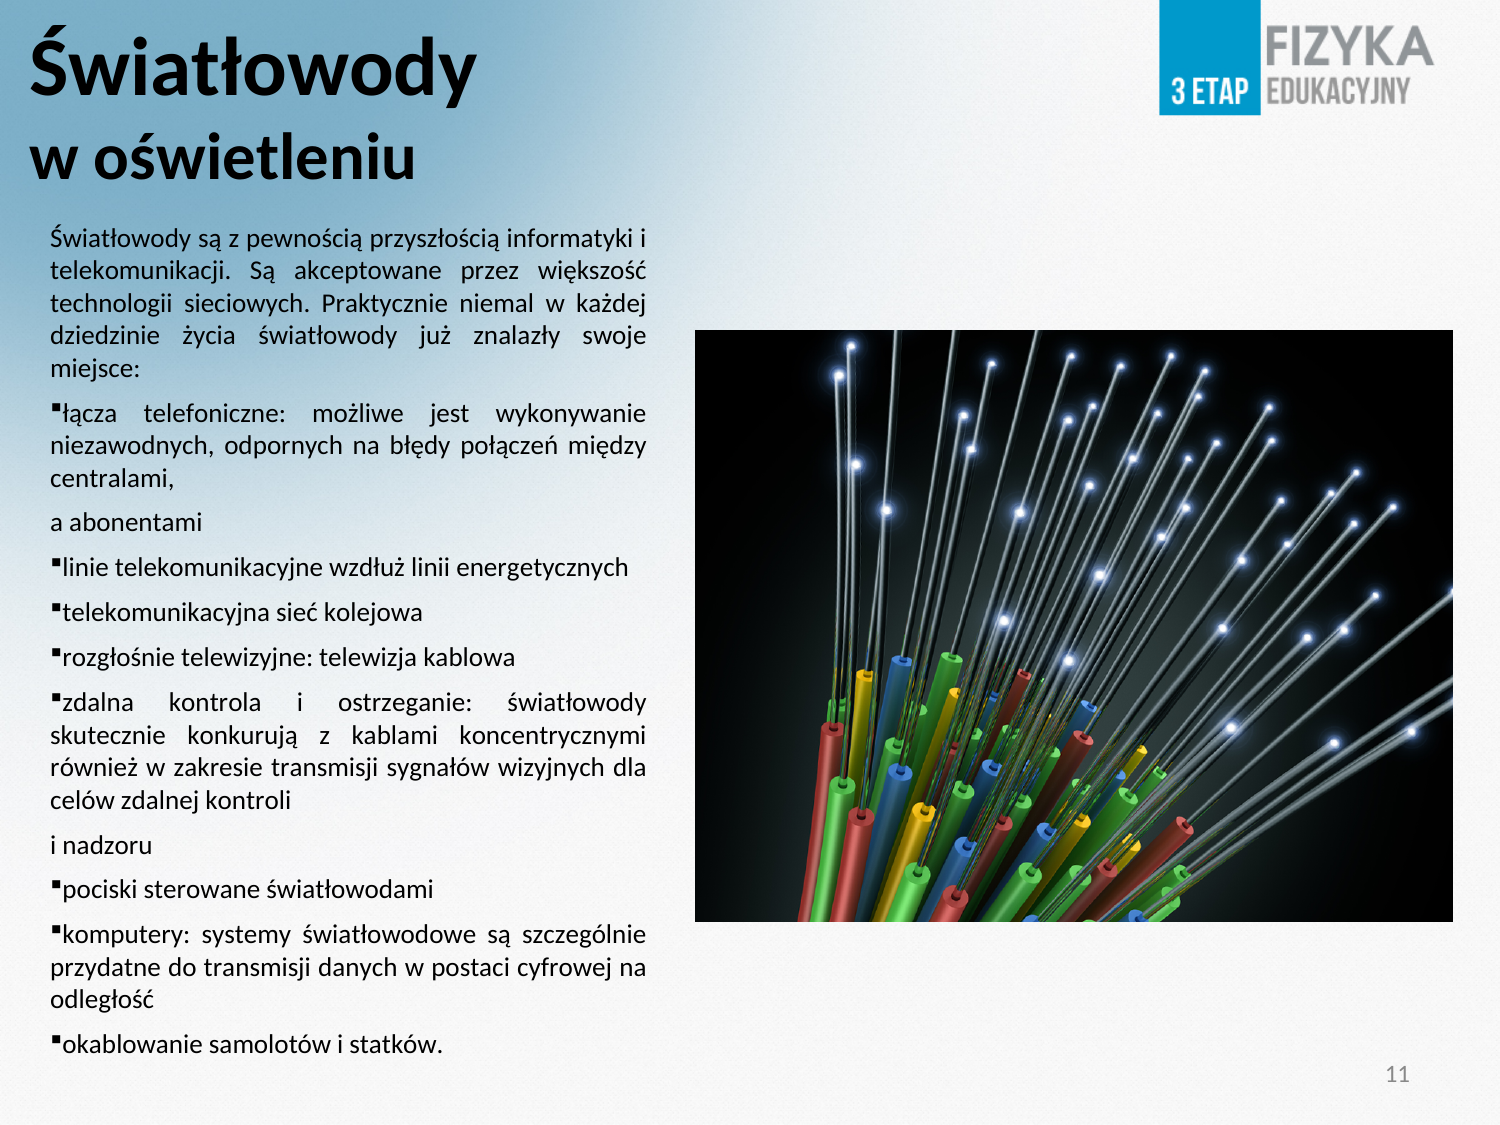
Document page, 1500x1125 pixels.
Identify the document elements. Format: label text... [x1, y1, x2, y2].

text_box <numer> [1074, 1042, 1426, 1103]
text_box Światłowody w oświetleniu [14, 8, 1365, 197]
picture [0, 0, 1500, 1125]
text_box Światłowody są z pewnością przyszłością informatyki i telekomunikacji. Są akceptowane przez większość technologii sieciowych. Praktycznie niemal w każdej dziedzinie życia światłowody już znalazły swoje miejsce: łącza telefoniczne: możliwe jest wykonywanie niezawodnych, odpornych na błędy połączeń między centralami, a abonentami linie telekomunikacyjne wzdłuż linii energetycznych telekomunikacyjna sieć kolejowa rozgłośnie telewizyjne: telewizja kablowa zdalna kontrola i ostrzeganie: światłowody skutecznie konkurują z kablami koncentrycznymi również w zakresie transmisji sygnałów wizyjnych dla celów zdalnej kontroli i nadzoru pociski sterowane światłowodami komputery: systemy światłowodowe są szczególnie przydatne do transmisji danych w postaci cyfrowej na odległość okablowanie samolotów i statków. [35, 212, 662, 1068]
